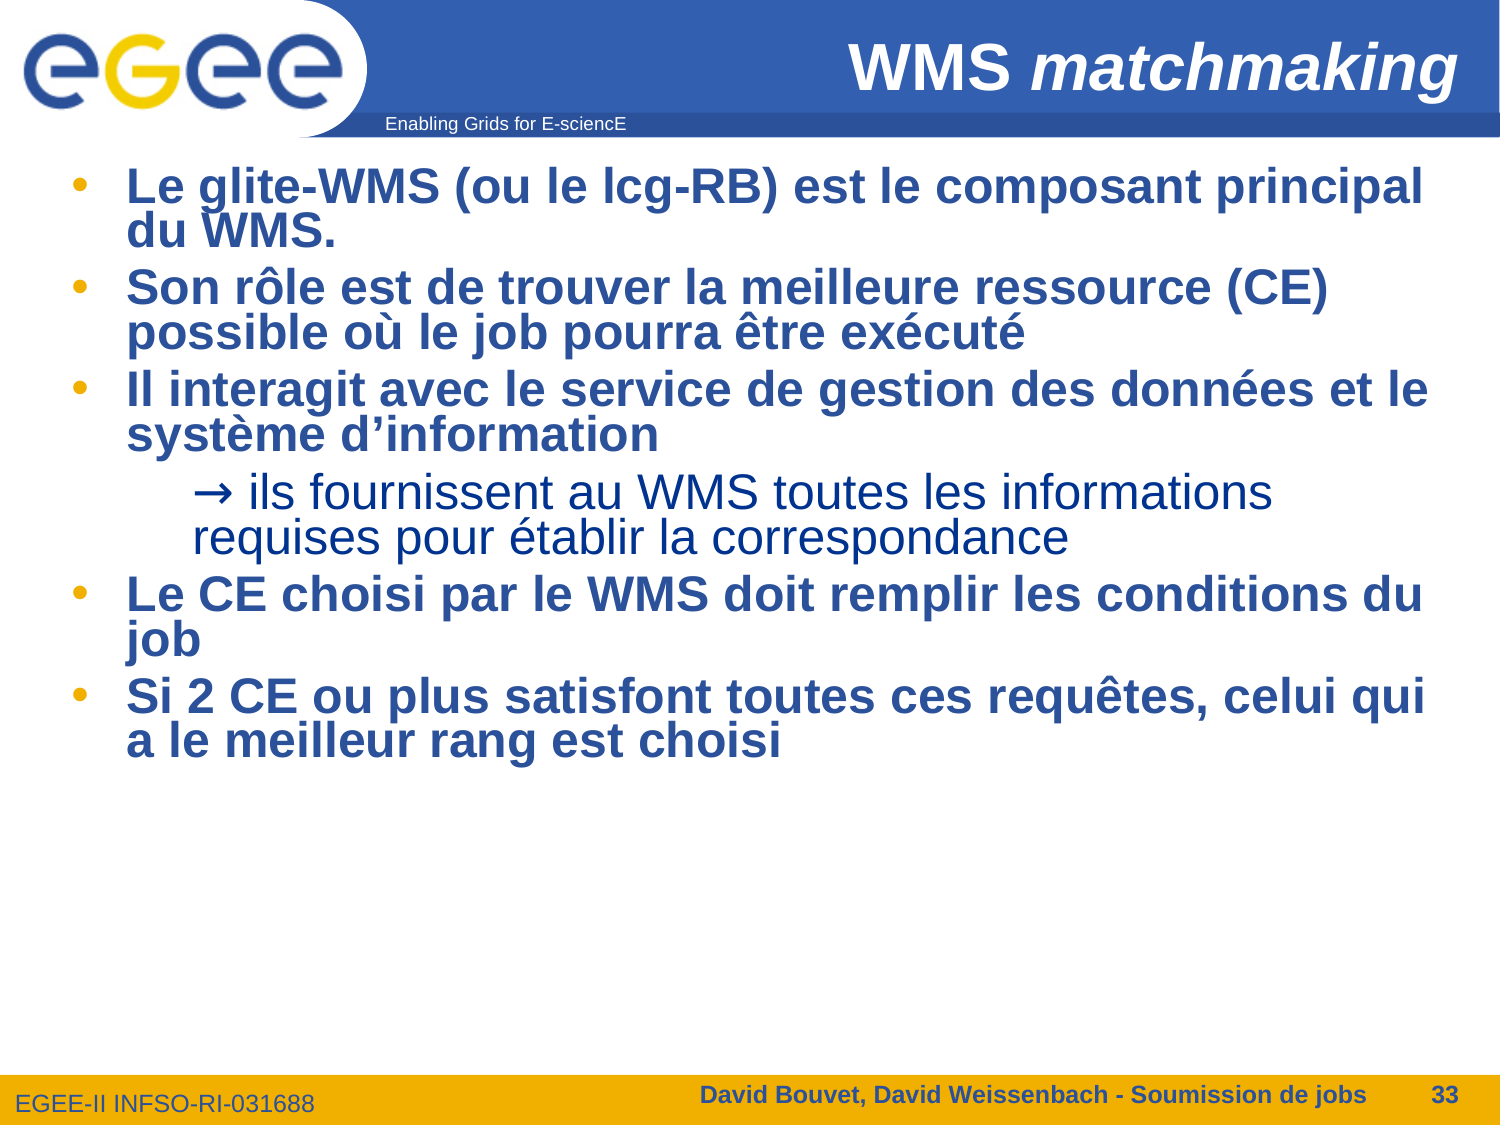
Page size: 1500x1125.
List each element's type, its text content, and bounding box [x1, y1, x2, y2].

list Le glite-WMS (ou le lcg-RB) est le composant principal du WMS. Son rôle est de trouver la meilleure ressource (CE) possible où le job pourra être exécuté Il interagit avec le service de gestion des données et le système d’information → ils fournissent au WMS toutes les informations requises pour établir la correspondance Le CE choisi par le WMS doit remplir les conditions du job Si 2 CE ou plus satisfont toutes ces requêtes, celui qui a le meilleur rang est choisi [56, 159, 1466, 1051]
title WMS matchmaking [369, 10, 1475, 124]
picture [18, 30, 349, 112]
